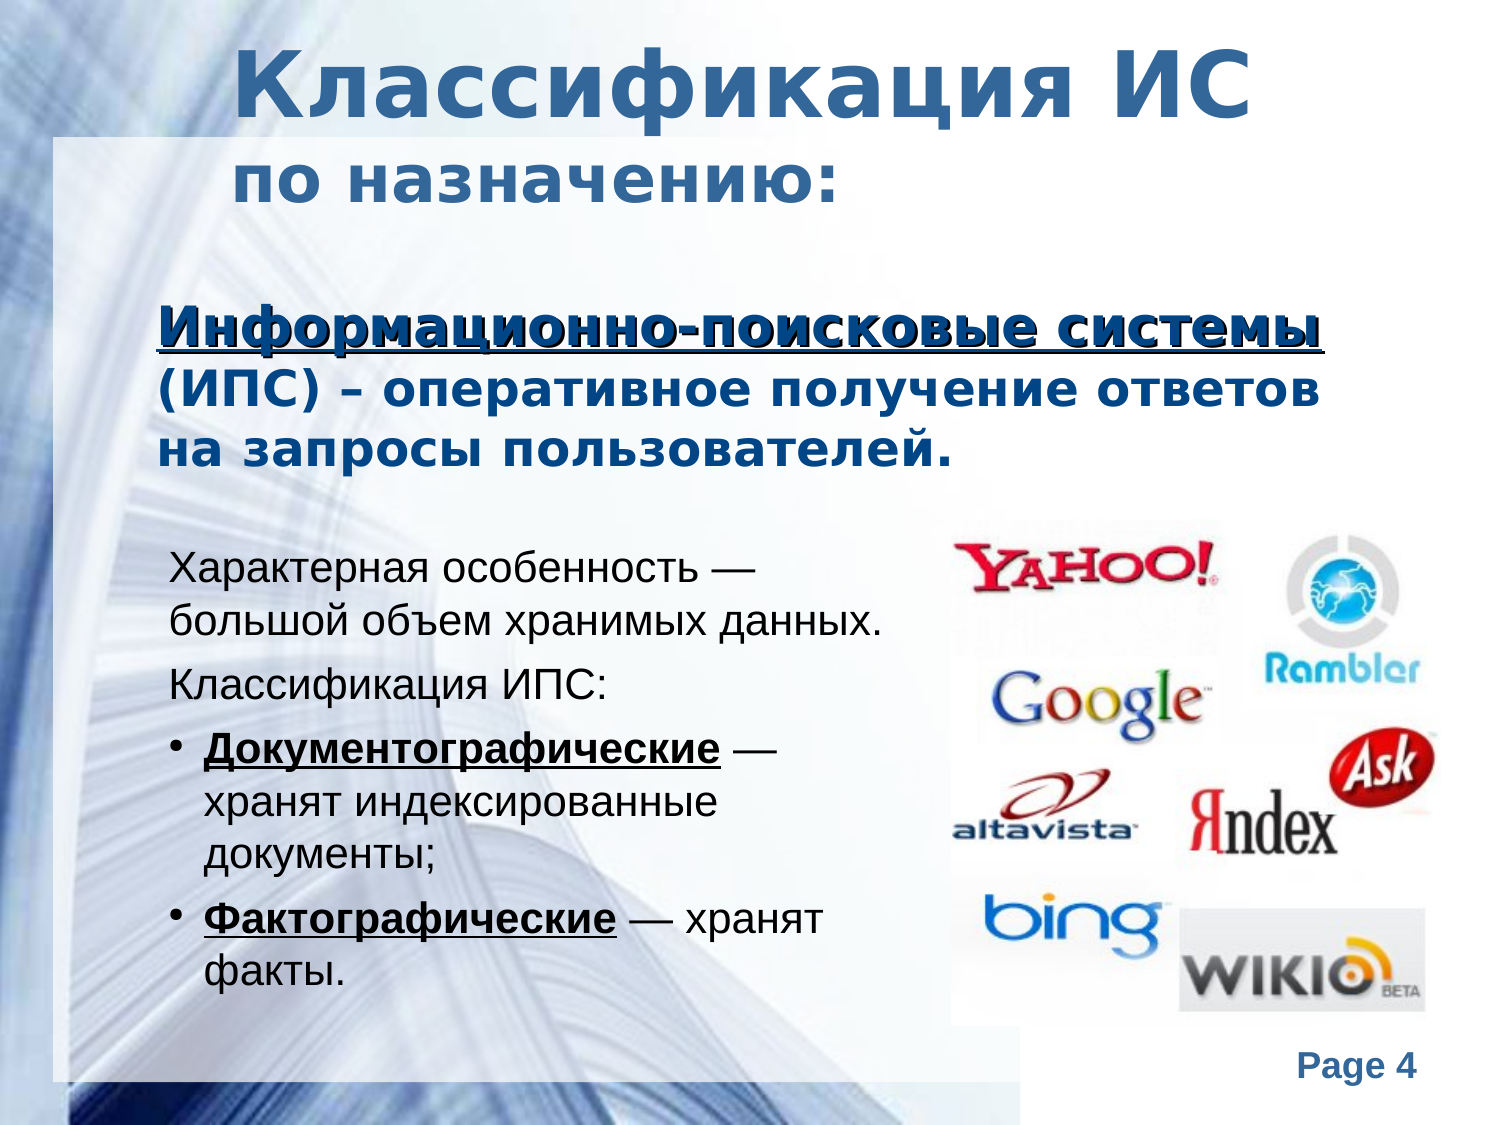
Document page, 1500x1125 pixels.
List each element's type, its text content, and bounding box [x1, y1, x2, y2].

picture [0, 0, 1500, 1125]
text_box Информационно-поисковые системы (ИПС) – оперативное получение ответов на запросы пользователей. [141, 223, 1359, 630]
text_box Классификация ИС по назначению: [215, 18, 1270, 223]
text_box Характерная особенность — большой объем хранимых данных. Классификация ИПС: Документографические — хранят индексированные документы; Фактографические — хранят факты. [153, 531, 910, 1055]
